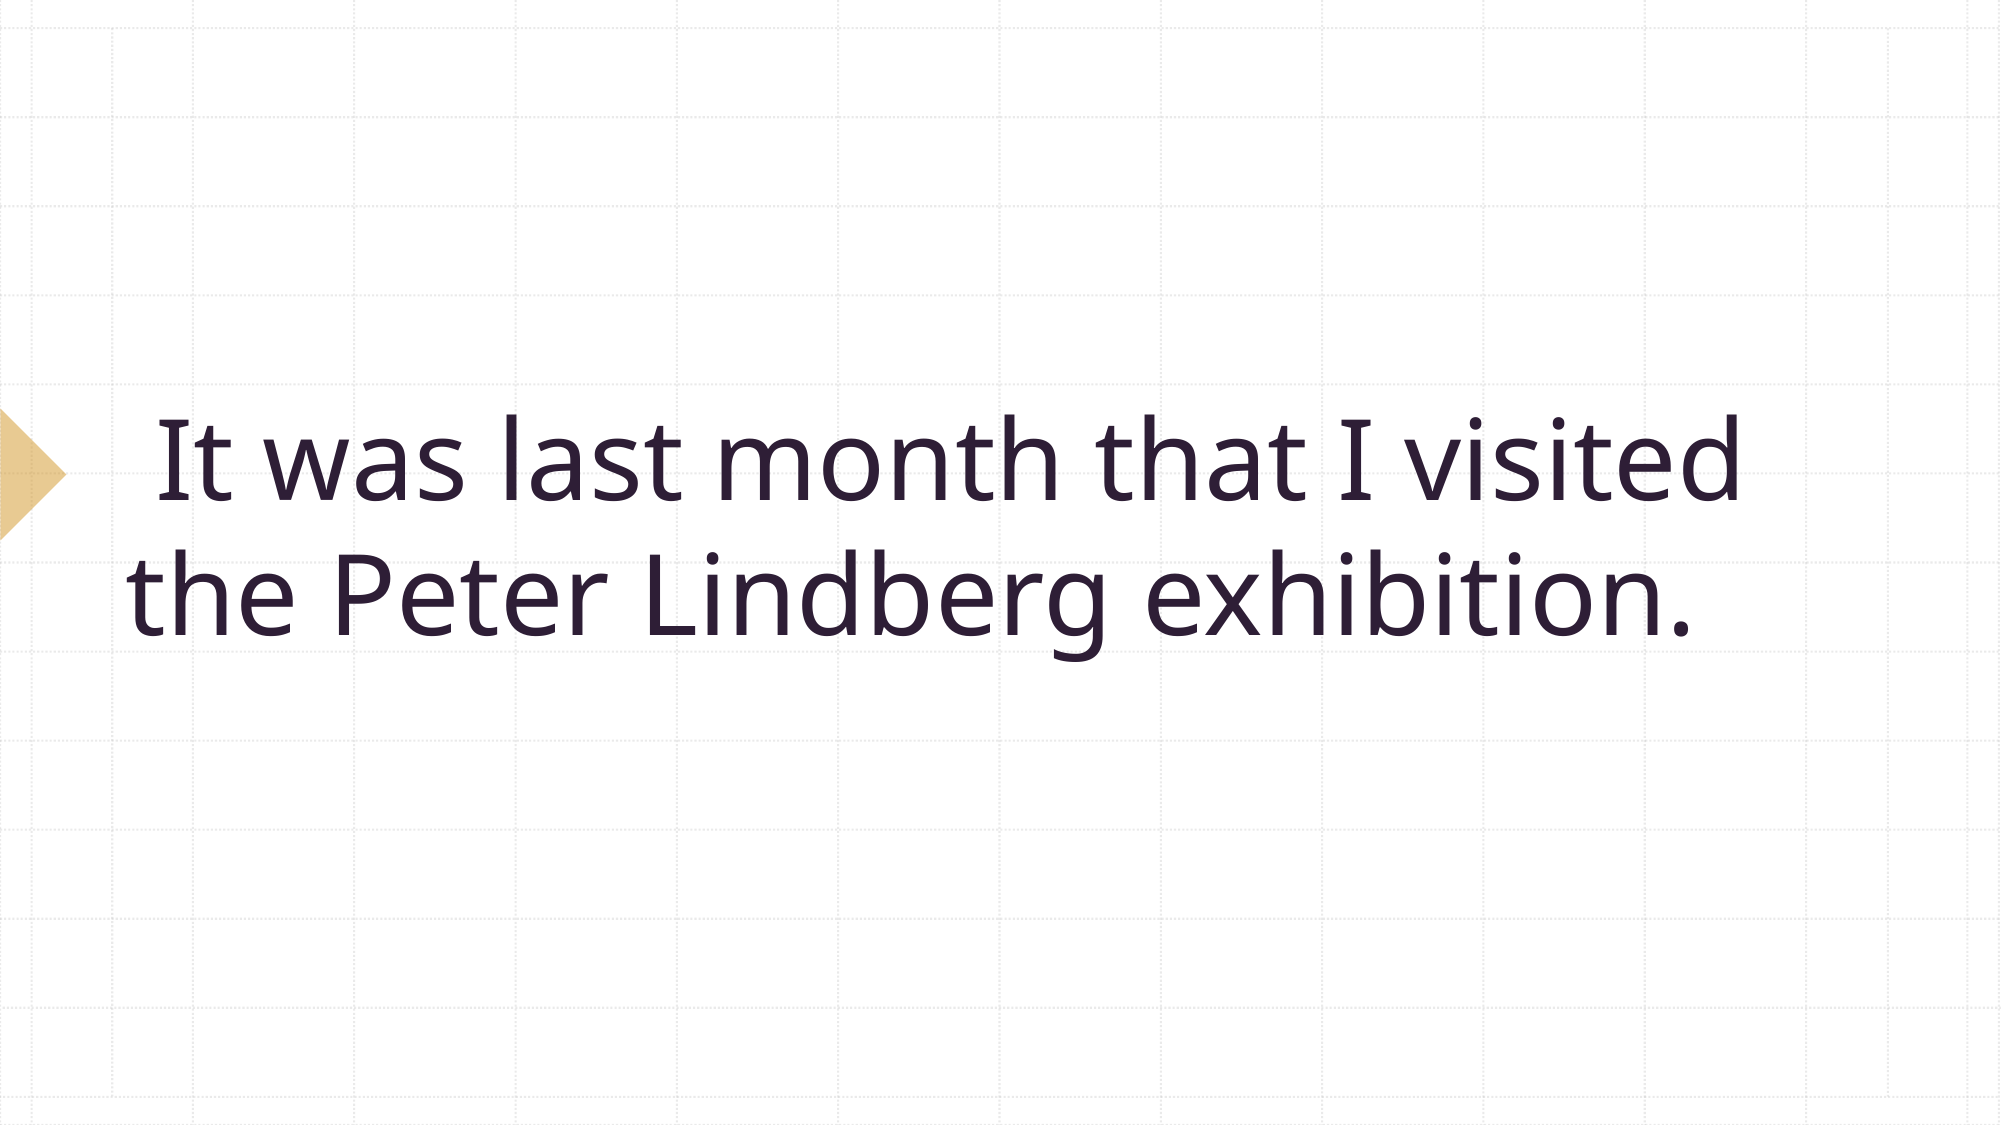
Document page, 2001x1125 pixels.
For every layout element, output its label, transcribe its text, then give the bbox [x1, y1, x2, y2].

title It was last month that I visited the Peter Lindberg exhibition. [110, 342, 1949, 666]
